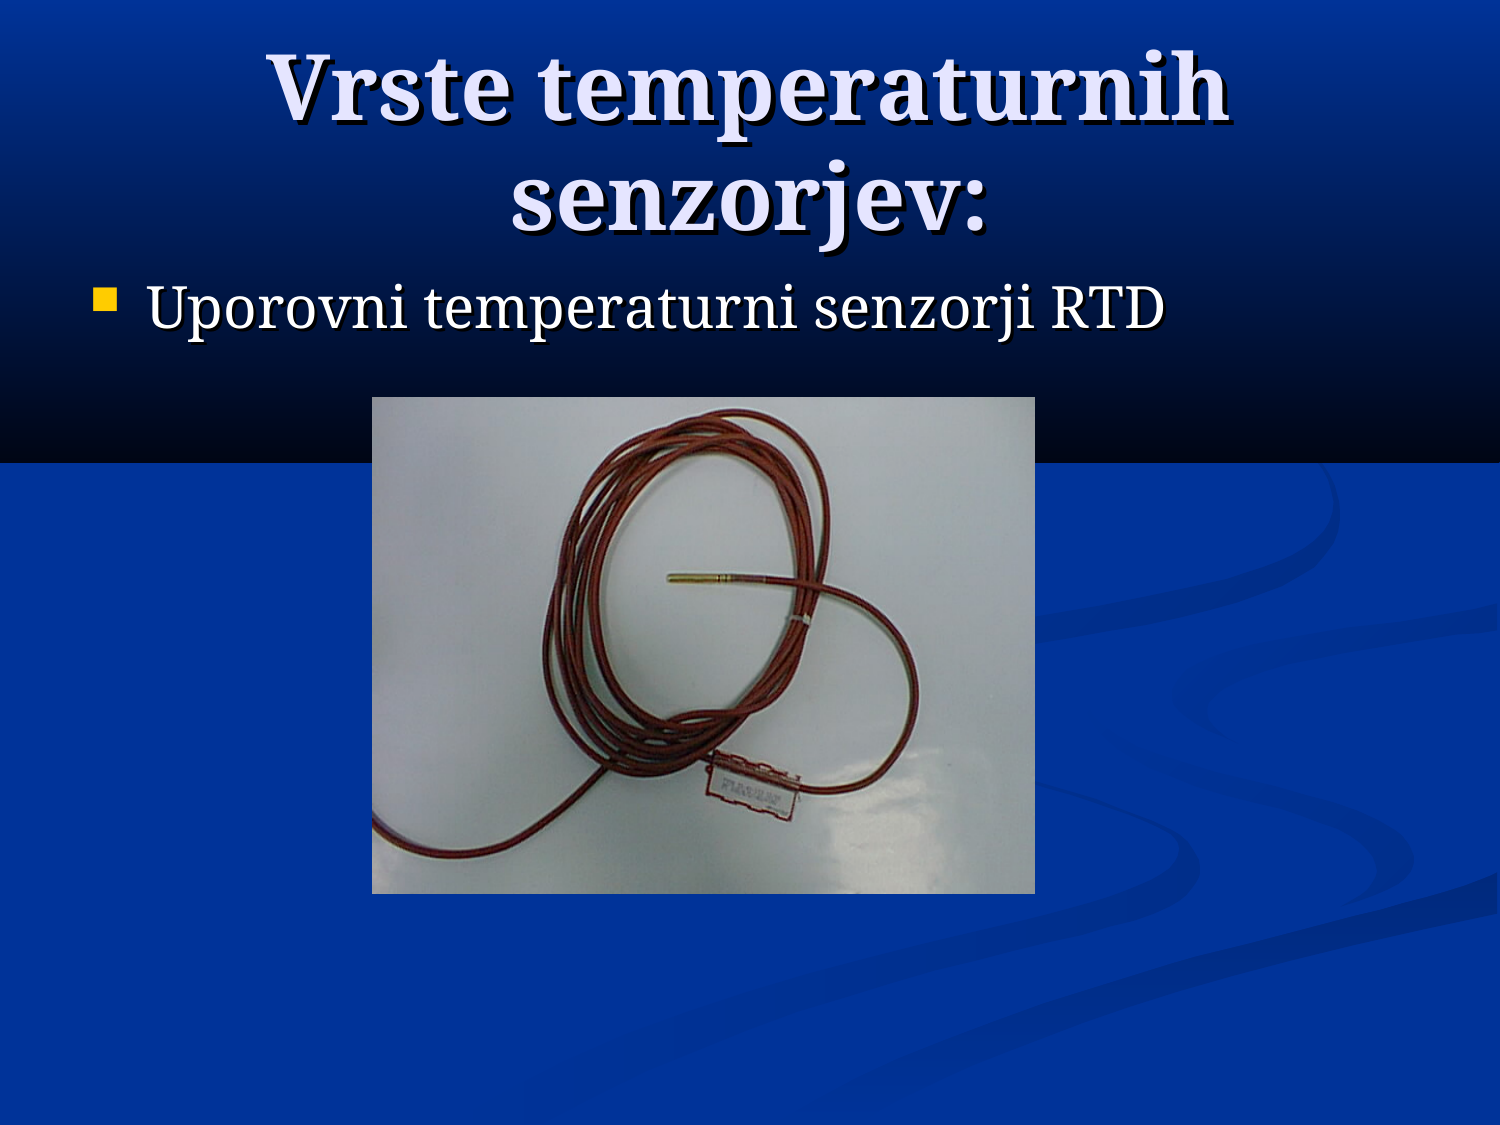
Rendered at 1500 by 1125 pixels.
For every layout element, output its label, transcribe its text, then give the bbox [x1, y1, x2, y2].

title Vrste temperaturnih senzorjev: [75, 45, 1426, 233]
list Uporovni temperaturni senzorji RTD [75, 262, 1282, 517]
text_box [372, 397, 1035, 895]
